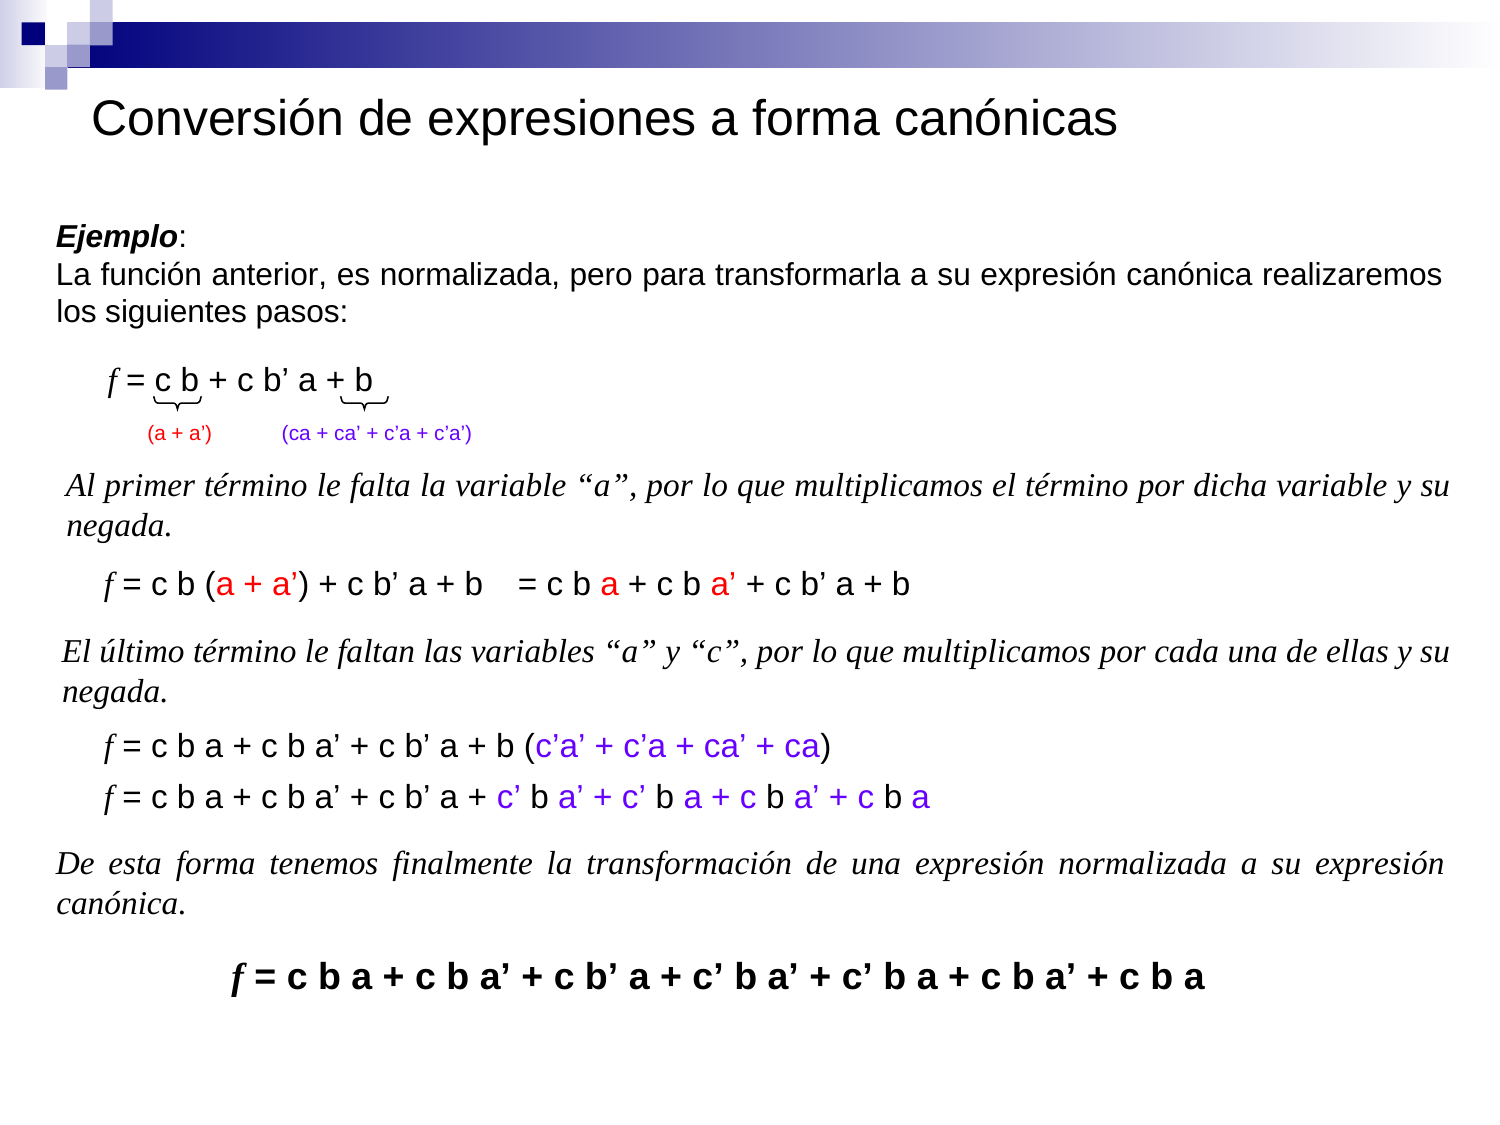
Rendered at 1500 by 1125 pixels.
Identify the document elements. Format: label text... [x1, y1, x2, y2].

text_box El último término le faltan las variables “a” y “c”, por lo que multiplicamos por cada una de ellas y su negada. [46, 621, 1468, 717]
text_box f = c b a + c b a’ + c b’ a + c’ b a’ + c’ b a + c b a’ + c b a [216, 944, 1223, 1005]
text_box (a + a’) [147, 419, 214, 445]
text_box = c b a + c b a’ + c b’ a + b [503, 554, 927, 610]
text_box Ejemplo: La función anterior, es normalizada, pero para transformarla a su expresión canónica realizaremos los siguientes pasos: [41, 207, 1459, 338]
text_box f = c b a + c b a’ + c b’ a + c’ b a’ + c’ b a + c b a’ + c b a [89, 767, 946, 823]
text_box f = c b + c b’ a + b [92, 349, 390, 406]
text_box (ca + ca’ + c’a + c’a’) [281, 419, 474, 445]
text_box De esta forma tenemos finalmente la transformación de una expresión normalizada a su expresión canónica. [41, 833, 1462, 929]
text_box f = c b a + c b a’ + c b’ a + b (c’a’ + c’a + ca’ + ca) [88, 716, 848, 772]
text_box Conversión de expresiones a forma canónicas [76, 78, 1427, 168]
text_box f = c b (a + a’) + c b’ a + b [88, 554, 500, 610]
text_box Al primer término le falta la variable “a”, por lo que multiplicamos el término por dicha variable y su negada. [51, 455, 1468, 552]
